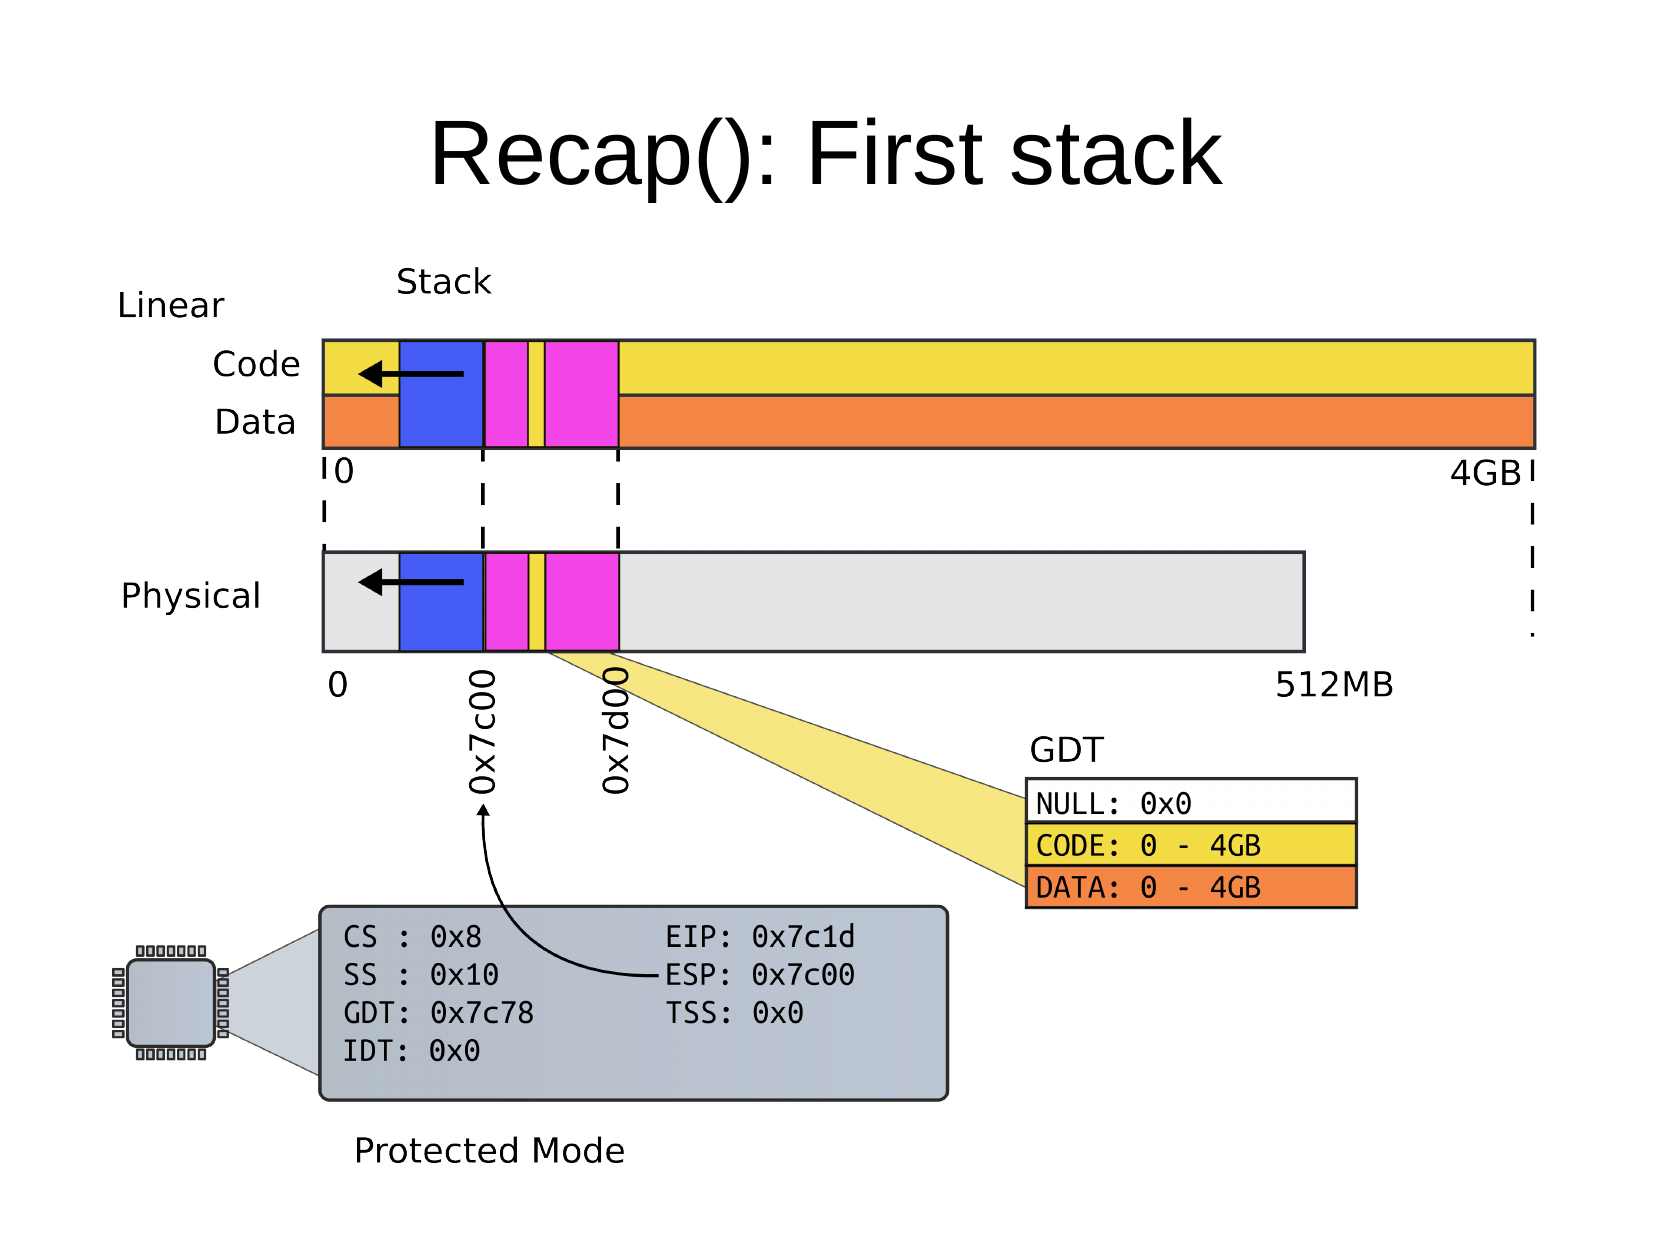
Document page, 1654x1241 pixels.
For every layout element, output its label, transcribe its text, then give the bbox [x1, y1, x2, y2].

picture [112, 267, 1537, 1163]
title Recap(): First stack [82, 49, 1571, 257]
